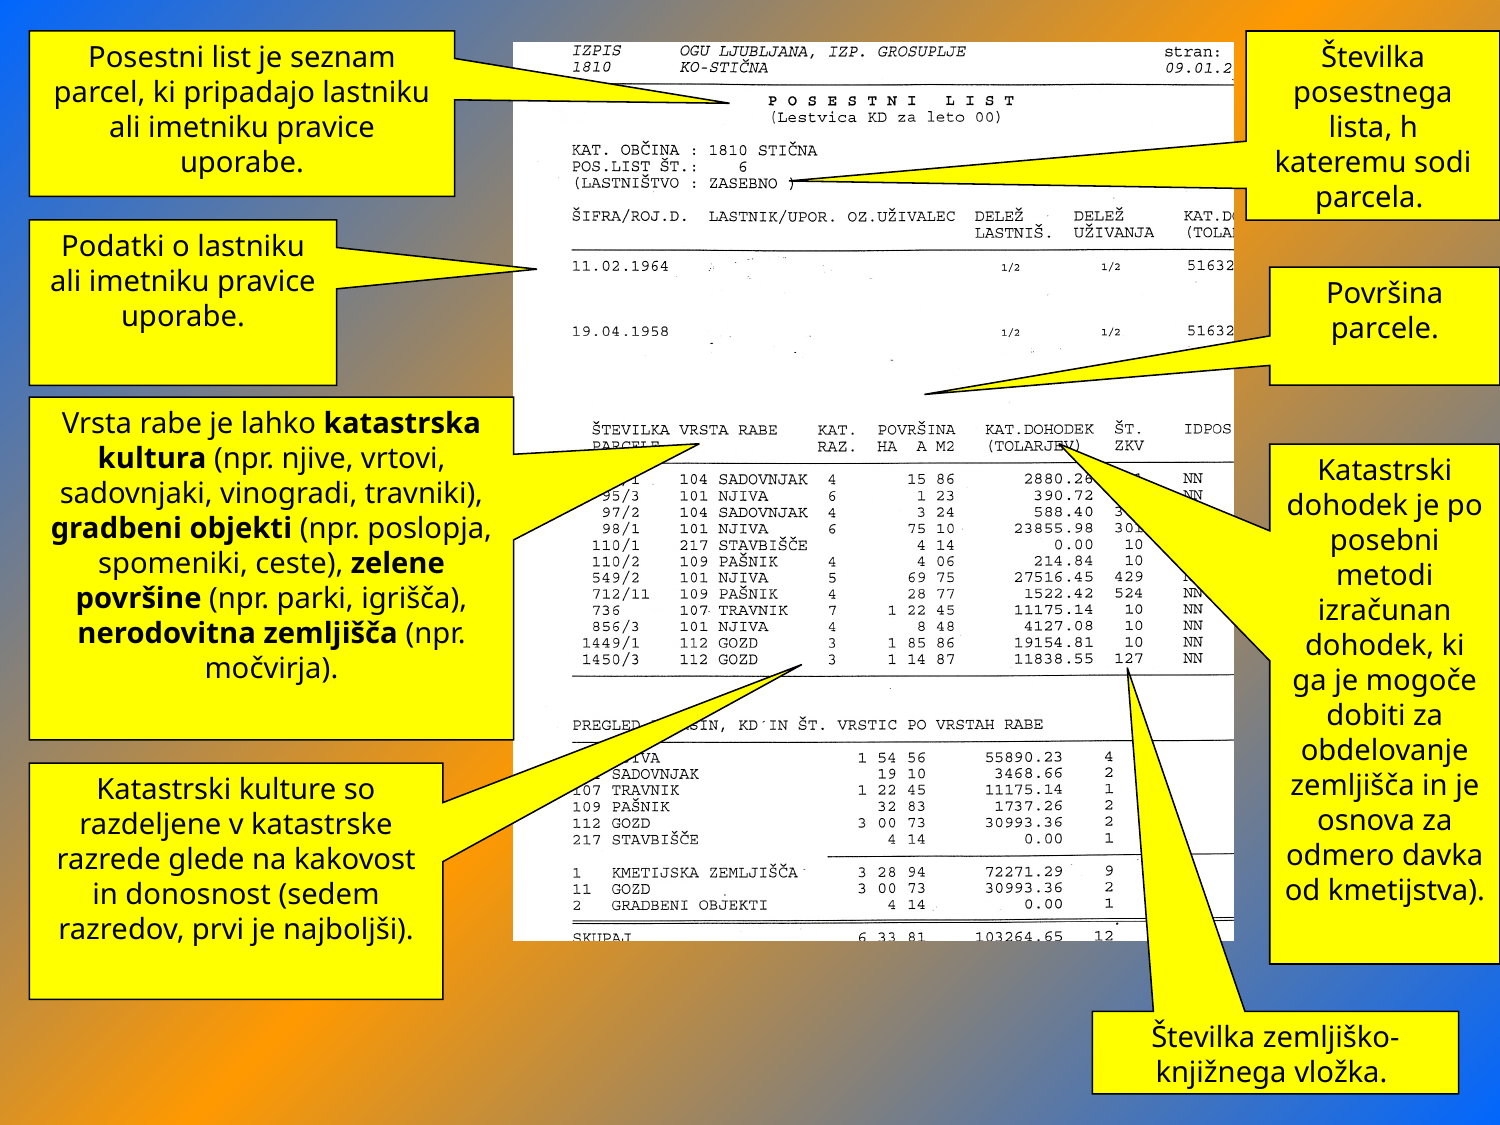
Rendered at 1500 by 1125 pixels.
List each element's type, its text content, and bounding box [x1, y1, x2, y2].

picture [513, 42, 1234, 941]
text_box Podatki o lastniku ali imetniku pravice uporabe. [29, 219, 538, 386]
text_box Posestni list je seznam parcel, ki pripadajo lastniku ali imetniku pravice uporabe. [29, 30, 730, 197]
text_box Številka posestnega lista, h kateremu sodi parcela. [788, 31, 1500, 221]
text_box Številka zemljiško-knjižnega vložka. [1092, 667, 1459, 1094]
text_box Površina parcele. [924, 267, 1500, 395]
text_box Katastrski kulture so razdeljene v katastrske razrede glede na kakovost in donosnost (sedem razredov, prvi je najboljši). [29, 664, 802, 1000]
text_box Katastrski dohodek je po posebni metodi izračunan dohodek, ki ga je mogoče dobiti za obdelovanje zemljišča in je osnova za odmero davka od kmetijstva). [1058, 443, 1500, 965]
text_box Vrsta rabe je lahko katastrska kultura (npr. njive, vrtovi, sadovnjaki, vinogradi, travniki), gradbeni objekti (npr. poslopja, spomeniki, ceste), zelene površine (npr. parki, igrišča), nerodovitna zemljišča (npr. močvirja). [29, 397, 700, 740]
